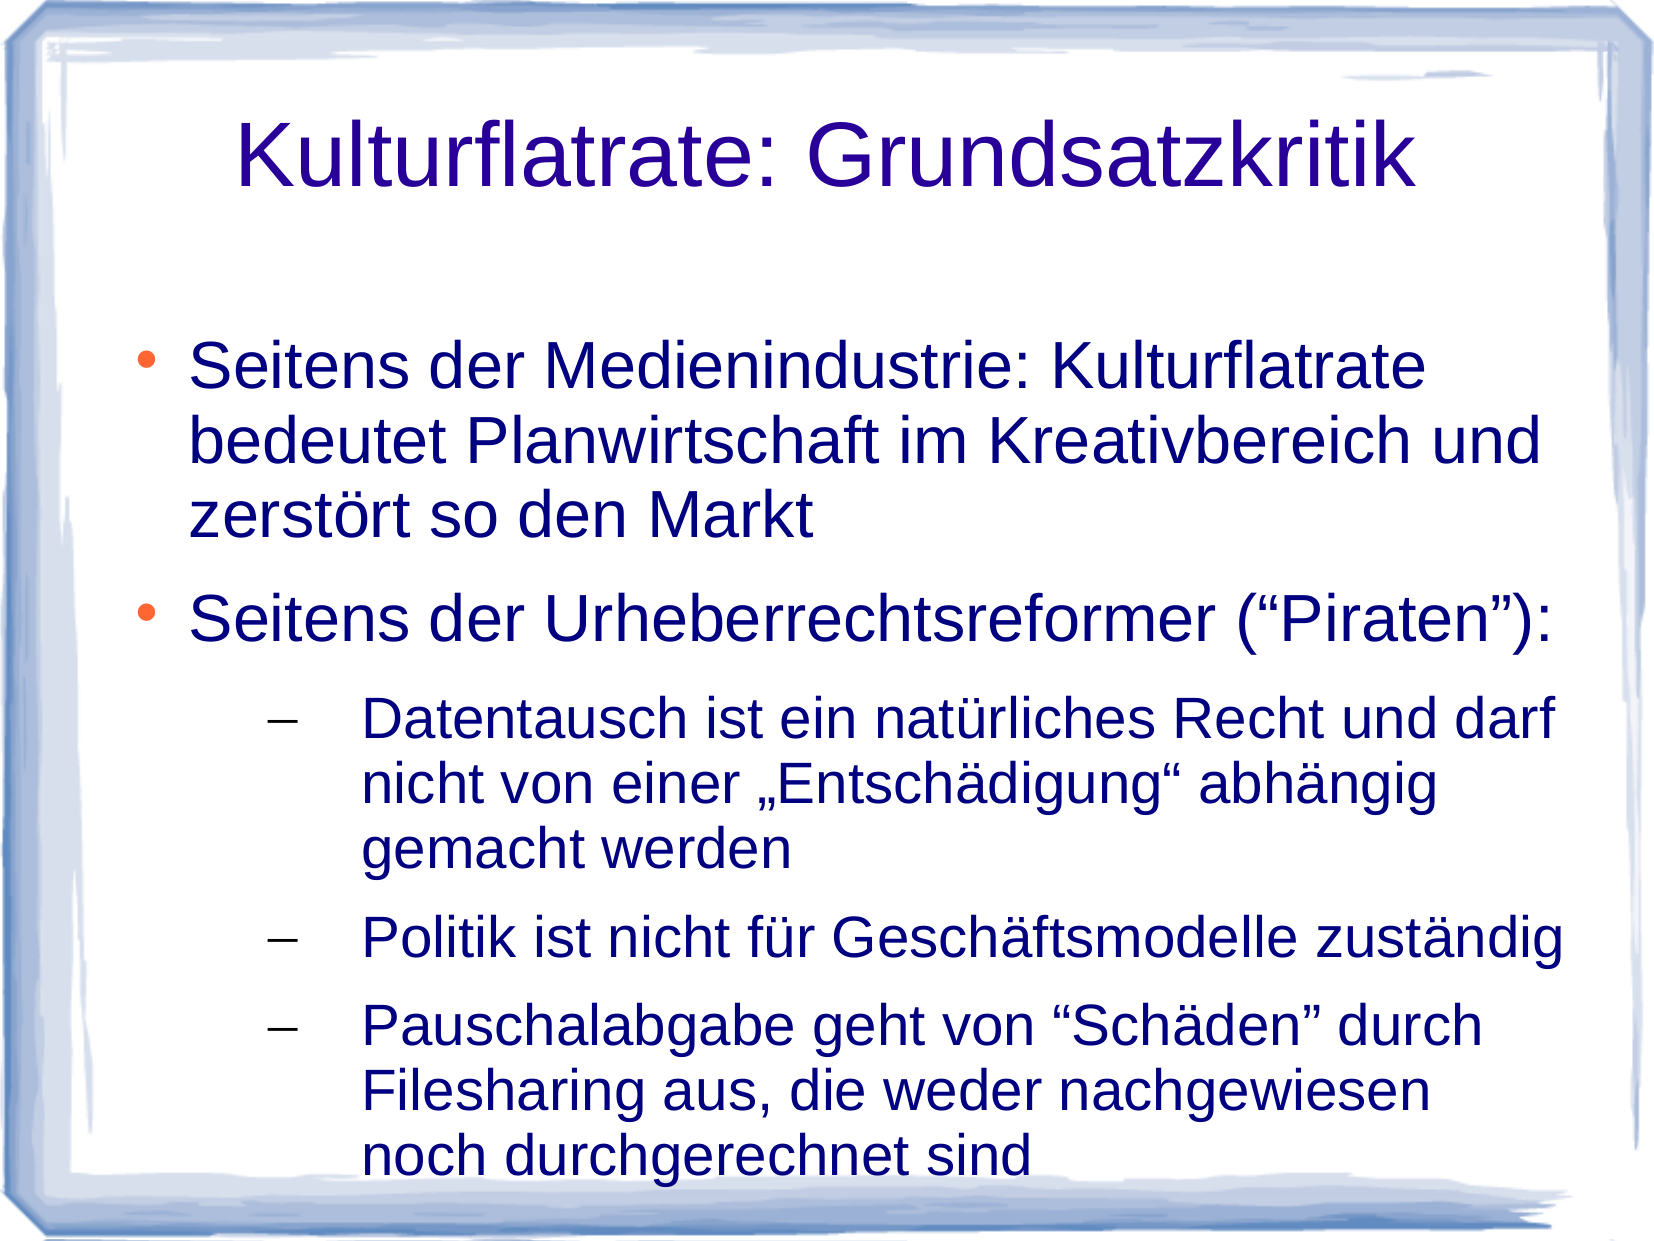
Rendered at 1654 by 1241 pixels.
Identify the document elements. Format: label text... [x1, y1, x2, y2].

picture [0, 0, 1654, 1241]
title Kulturflatrate: Grundsatzkritik [82, 49, 1571, 257]
list Seitens der Medienindustrie: Kulturflatrate bedeutet Planwirtschaft im Kreativbereich und zerstört so den Markt Seitens der Urheberrechtsreformer (“Piraten”): Datentausch ist ein natürliches Recht und darf nicht von einer „Entschädigung“ abhängig gemacht werden Politik ist nicht für Geschäftsmodelle zuständig Pauschalabgabe geht von “Schäden” durch Filesharing aus, die weder nachgewiesen noch durchgerechnet sind [118, 324, 1571, 1190]
